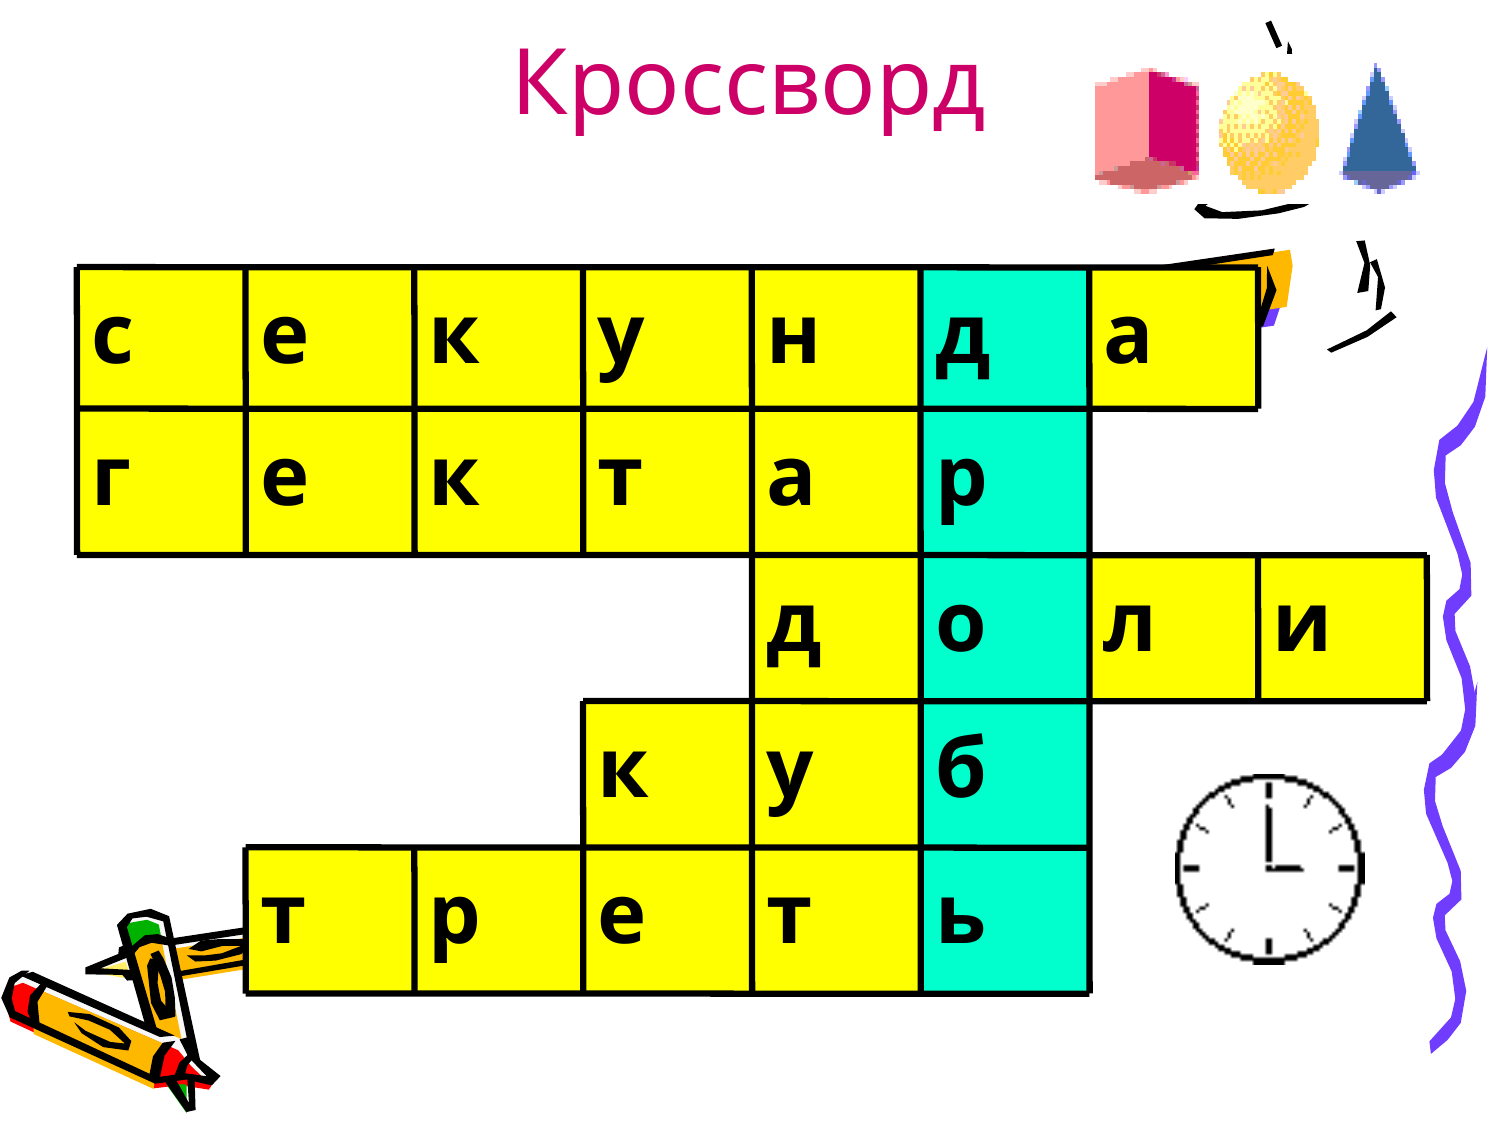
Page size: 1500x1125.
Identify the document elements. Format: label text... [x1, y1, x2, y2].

text_box у [587, 271, 748, 405]
text_box т [249, 851, 411, 990]
text_box и [1262, 559, 1423, 698]
text_box б [924, 705, 1086, 844]
text_box р [418, 851, 580, 990]
text_box к [418, 412, 580, 551]
text_box у [756, 705, 917, 844]
picture [1175, 774, 1365, 965]
text_box е [587, 851, 748, 990]
text_box а [1093, 271, 1255, 405]
text_box л [1093, 559, 1255, 698]
text_box к [587, 705, 748, 844]
text_box е [249, 271, 411, 405]
text_box о [924, 559, 1086, 698]
text_box т [756, 851, 917, 990]
picture [1080, 54, 1436, 204]
text_box д [924, 271, 1086, 405]
text_box с [80, 271, 242, 405]
text_box к [418, 271, 580, 405]
text_box а [756, 412, 917, 551]
text_box ь [924, 851, 1086, 990]
text_box т [587, 412, 748, 551]
text_box Кроссворд [72, 16, 1426, 149]
text_box е [249, 412, 411, 551]
text_box н [755, 271, 917, 405]
text_box д [756, 559, 917, 698]
text_box г [81, 412, 242, 551]
text_box р [924, 412, 1086, 552]
